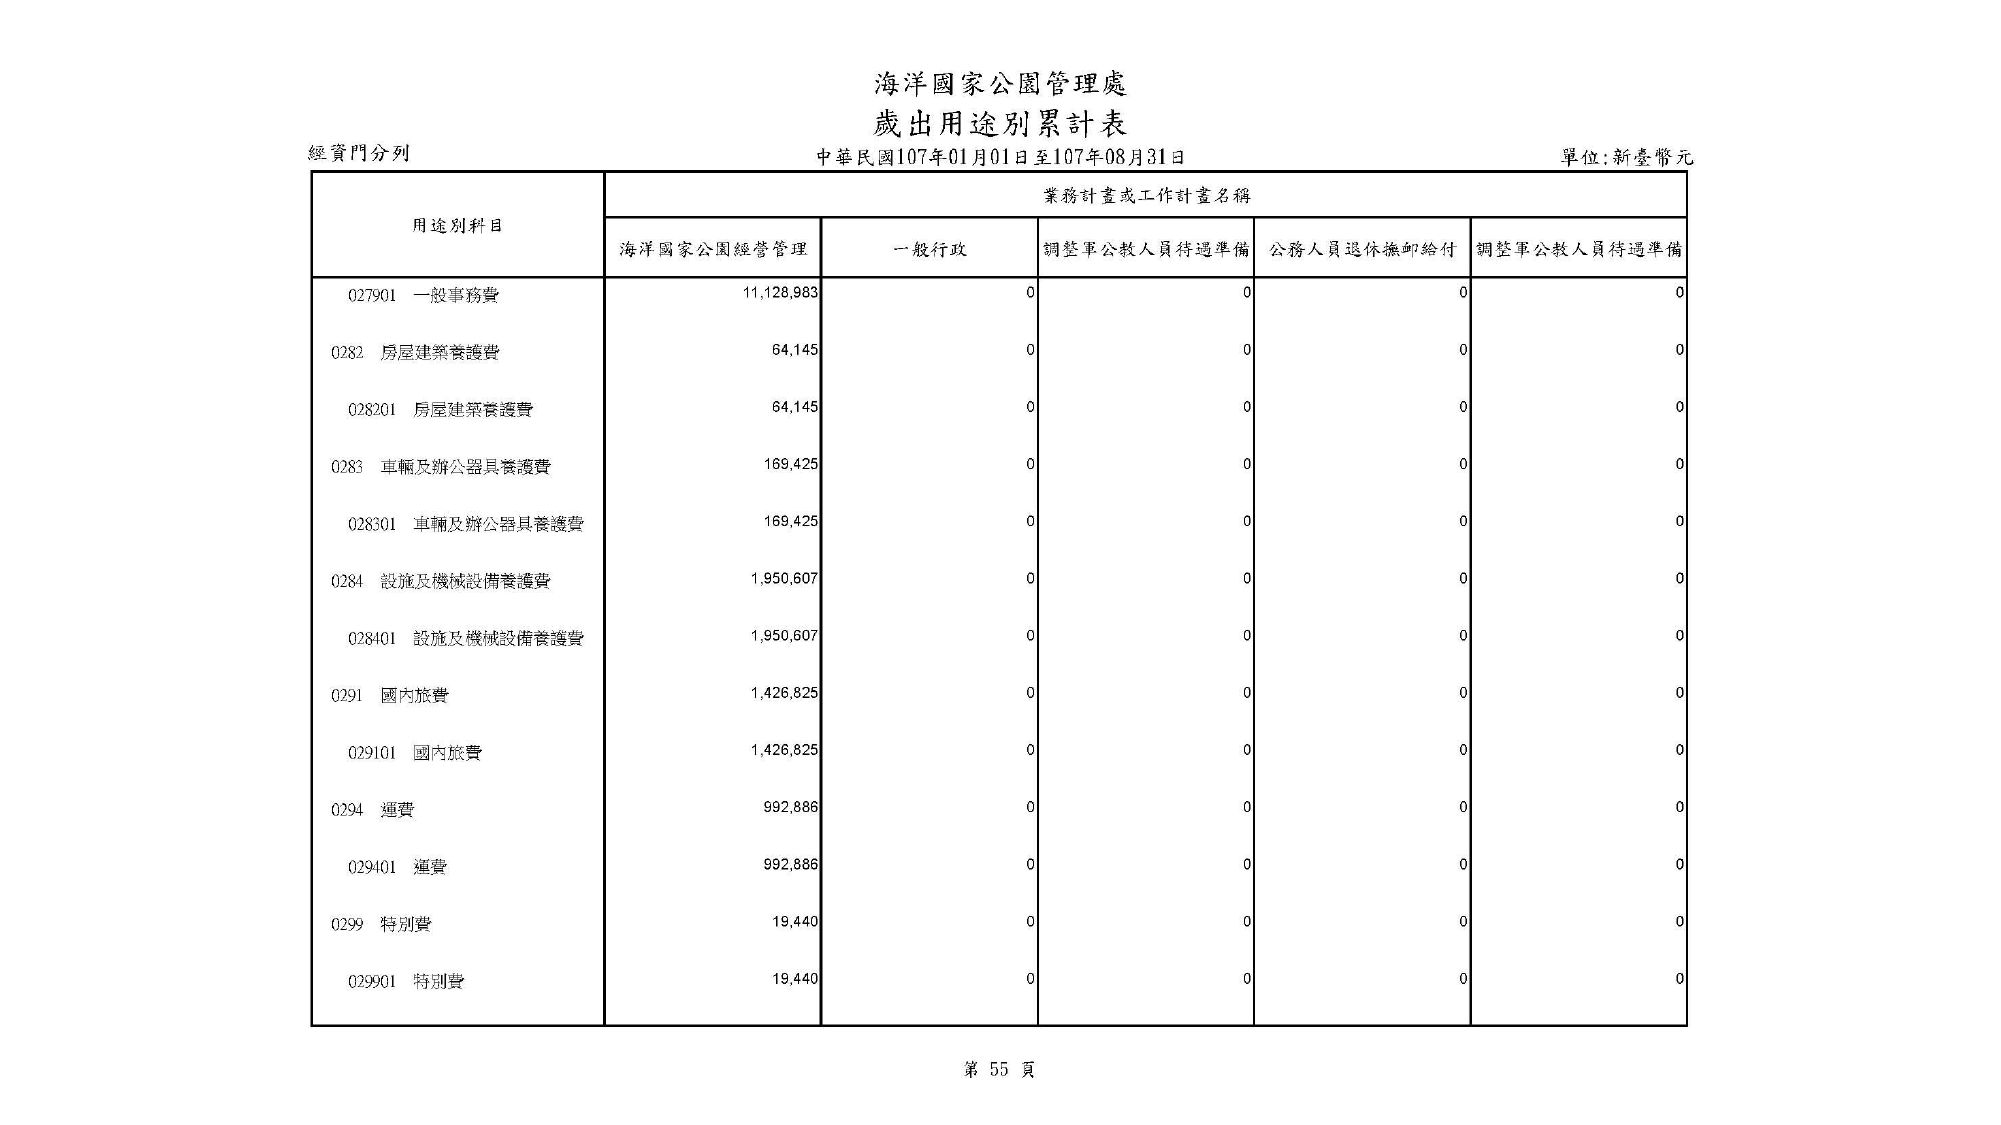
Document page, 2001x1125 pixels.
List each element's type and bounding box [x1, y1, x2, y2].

picture [204, 0, 1796, 1125]
